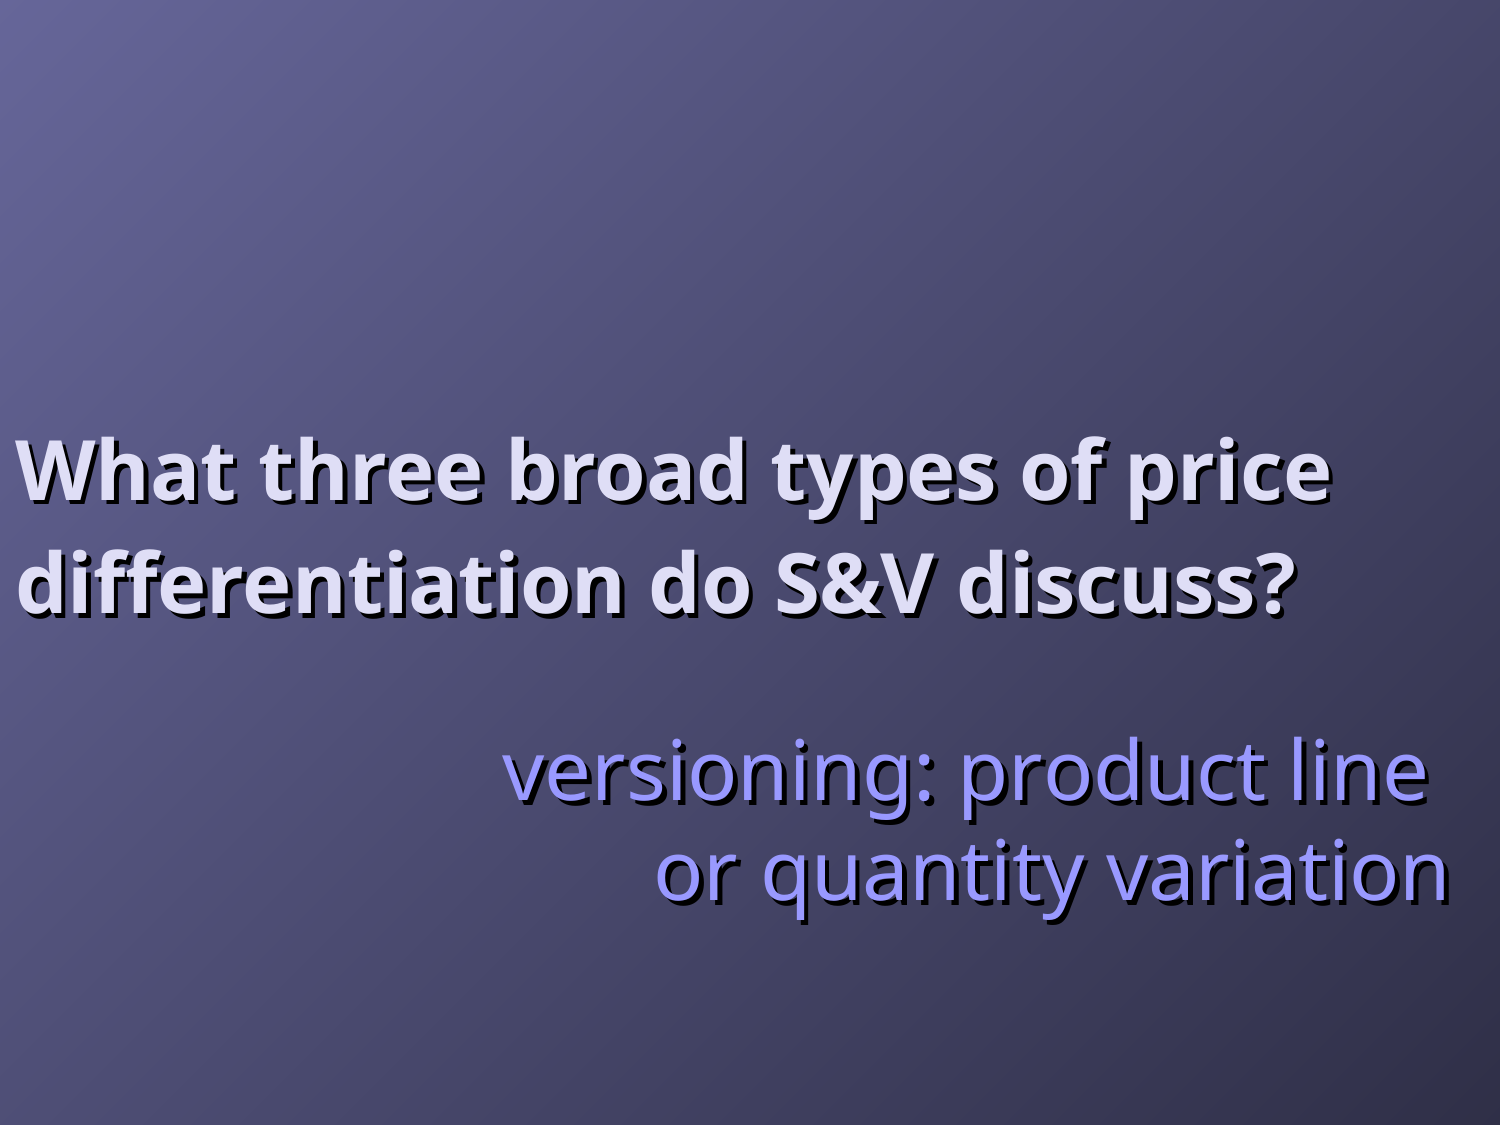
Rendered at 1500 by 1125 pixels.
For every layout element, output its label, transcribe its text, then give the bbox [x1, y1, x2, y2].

title What three broad types of price differentiation do S&V discuss? [0, 423, 1500, 739]
text_box versioning: product line or quantity variation [488, 709, 1467, 926]
